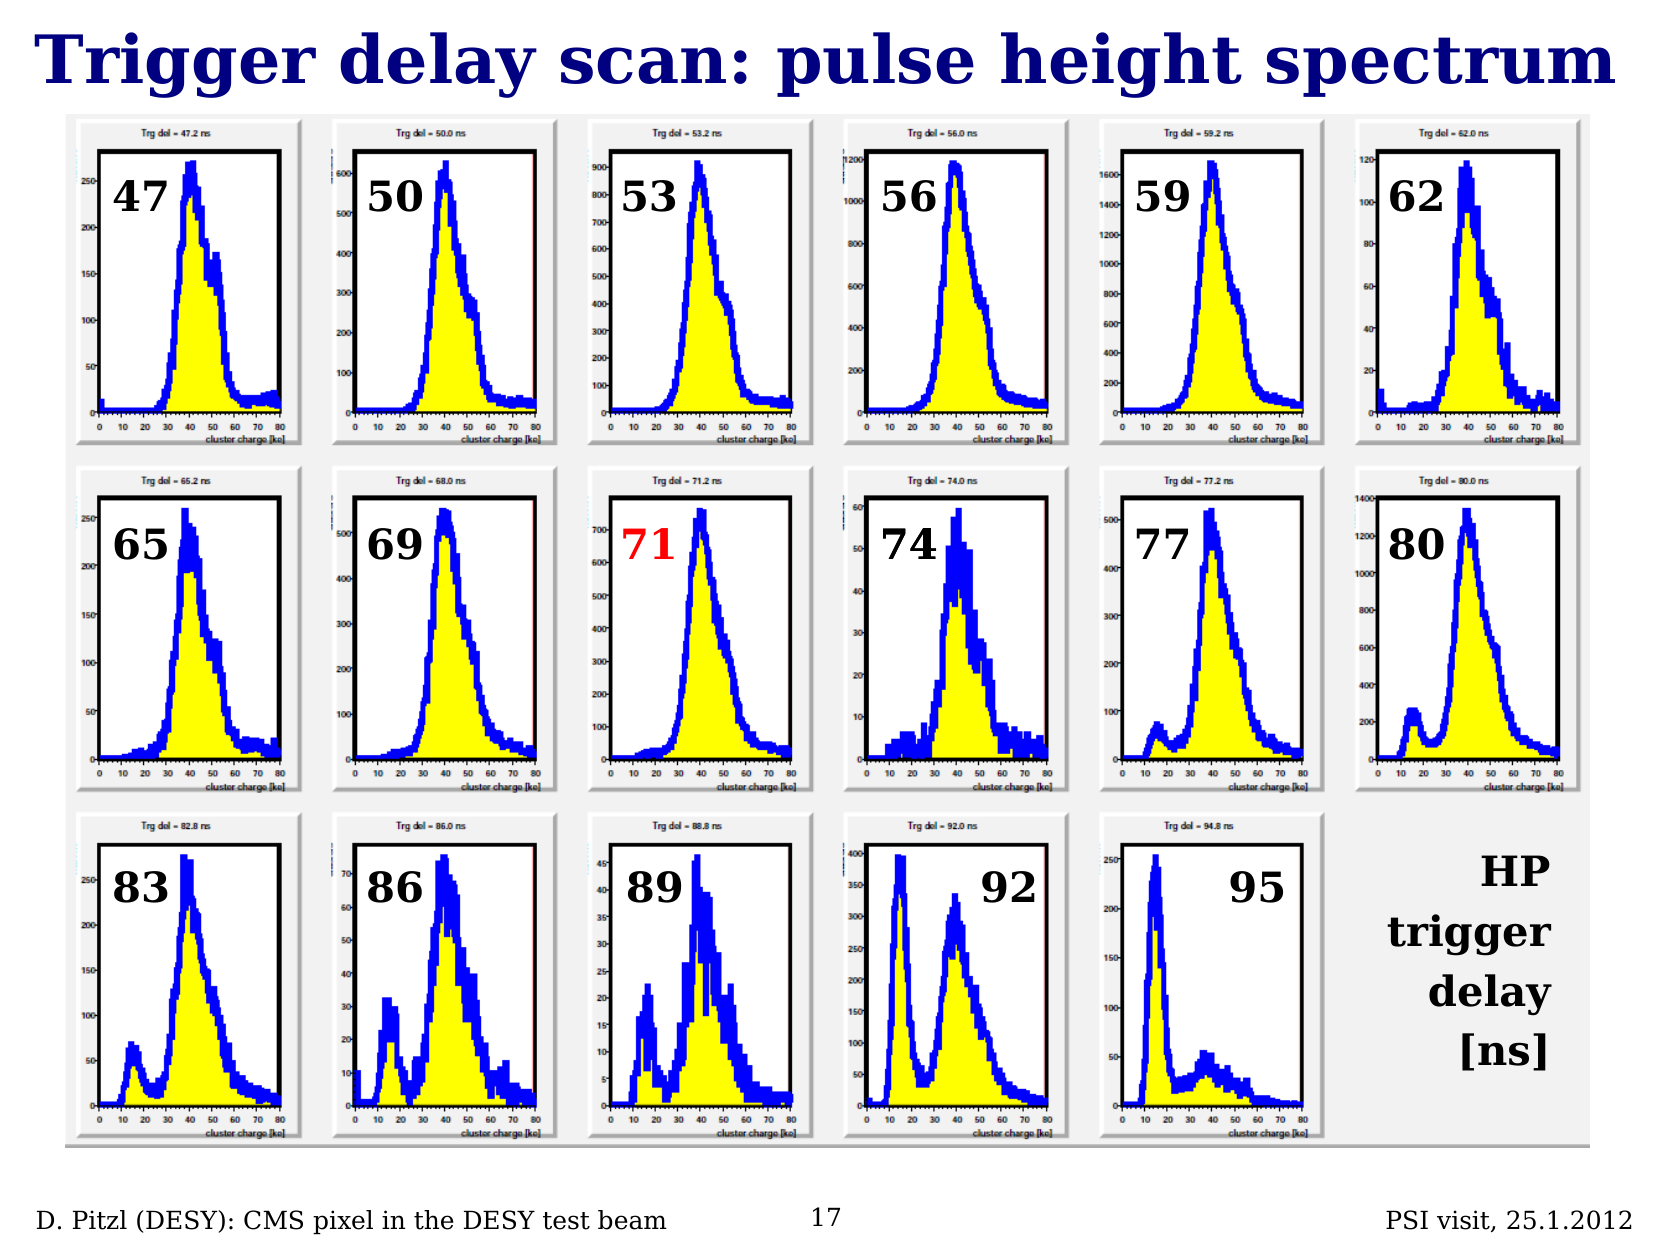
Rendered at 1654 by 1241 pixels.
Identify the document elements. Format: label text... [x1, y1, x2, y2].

text_box 89 [625, 852, 685, 902]
text_box 92 [980, 852, 1039, 902]
text_box 80 [1387, 509, 1446, 559]
text_box 71 [620, 509, 679, 559]
text_box 53 [620, 161, 679, 211]
text_box 95 [1228, 852, 1287, 902]
text_box 69 [366, 509, 425, 559]
text_box 47 [112, 161, 171, 211]
picture [65, 114, 1590, 1148]
text_box 74 [879, 509, 938, 559]
text_box 59 [1133, 161, 1192, 211]
text_box 86 [366, 852, 425, 902]
text_box 77 [1133, 509, 1192, 559]
text_box HP trigger delay [ns] [1386, 836, 1551, 1065]
text_box 62 [1387, 161, 1446, 211]
text_box 65 [112, 509, 171, 559]
text_box 50 [366, 161, 425, 211]
text_box 83 [112, 852, 171, 902]
text_box 56 [879, 161, 938, 211]
title Trigger delay scan: pulse height spectrum [0, 14, 1654, 106]
